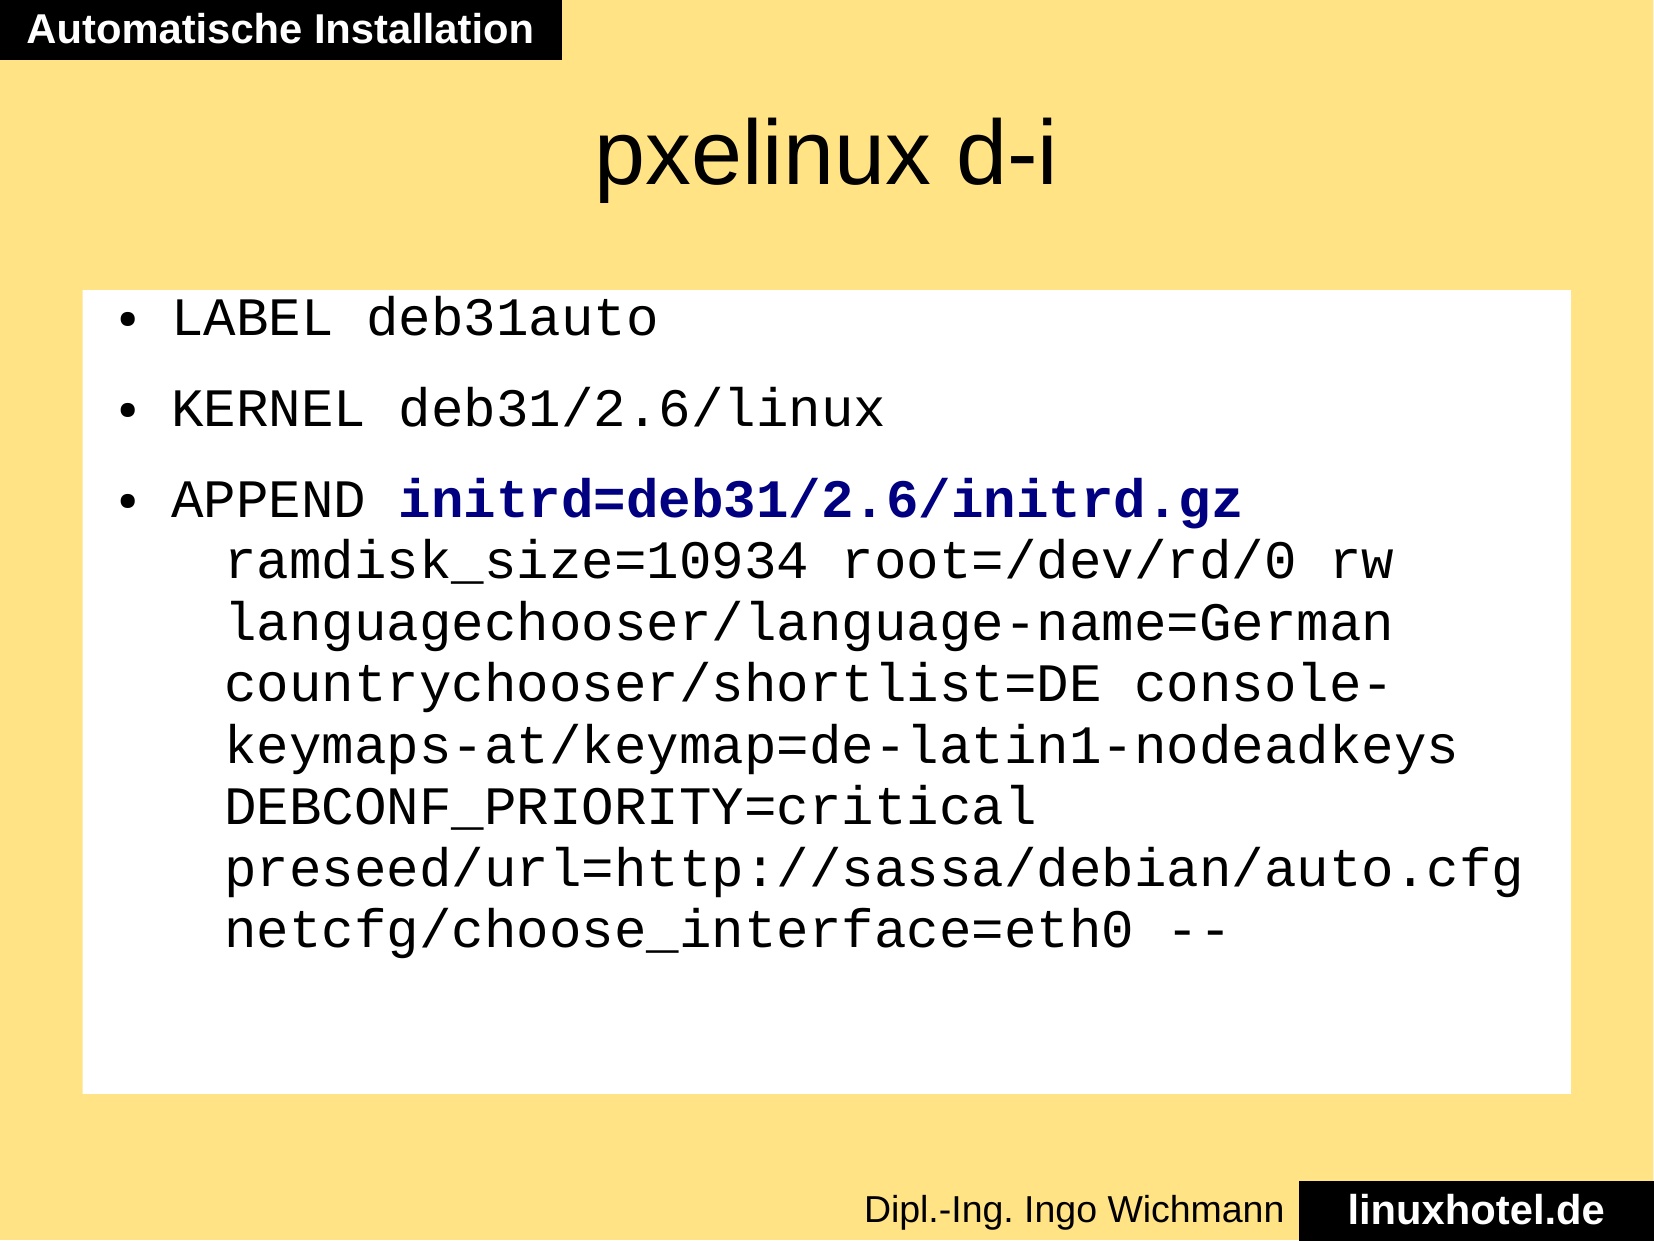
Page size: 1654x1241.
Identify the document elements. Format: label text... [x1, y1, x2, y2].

text_box Dipl.-Ing. Ingo Wichmann [849, 1181, 1300, 1238]
title pxelinux d-i [82, 49, 1571, 257]
list LABEL deb31auto KERNEL deb31/2.6/linux APPEND initrd=deb31/2.6/initrd.gz ramdisk_size=10934 root=/dev/rd/0 rw languagechooser/language-name=German countrychooser/shortlist=DE console-keymaps-at/keymap=de-latin1-nodeadkeys DEBCONF_PRIORITY=critical preseed/url=http://sassa/debian/auto.cfg netcfg/choose_interface=eth0 -- [82, 290, 1571, 1094]
text_box linuxhotel.de [1299, 1181, 1654, 1241]
text_box Automatische Installation [0, 0, 562, 60]
